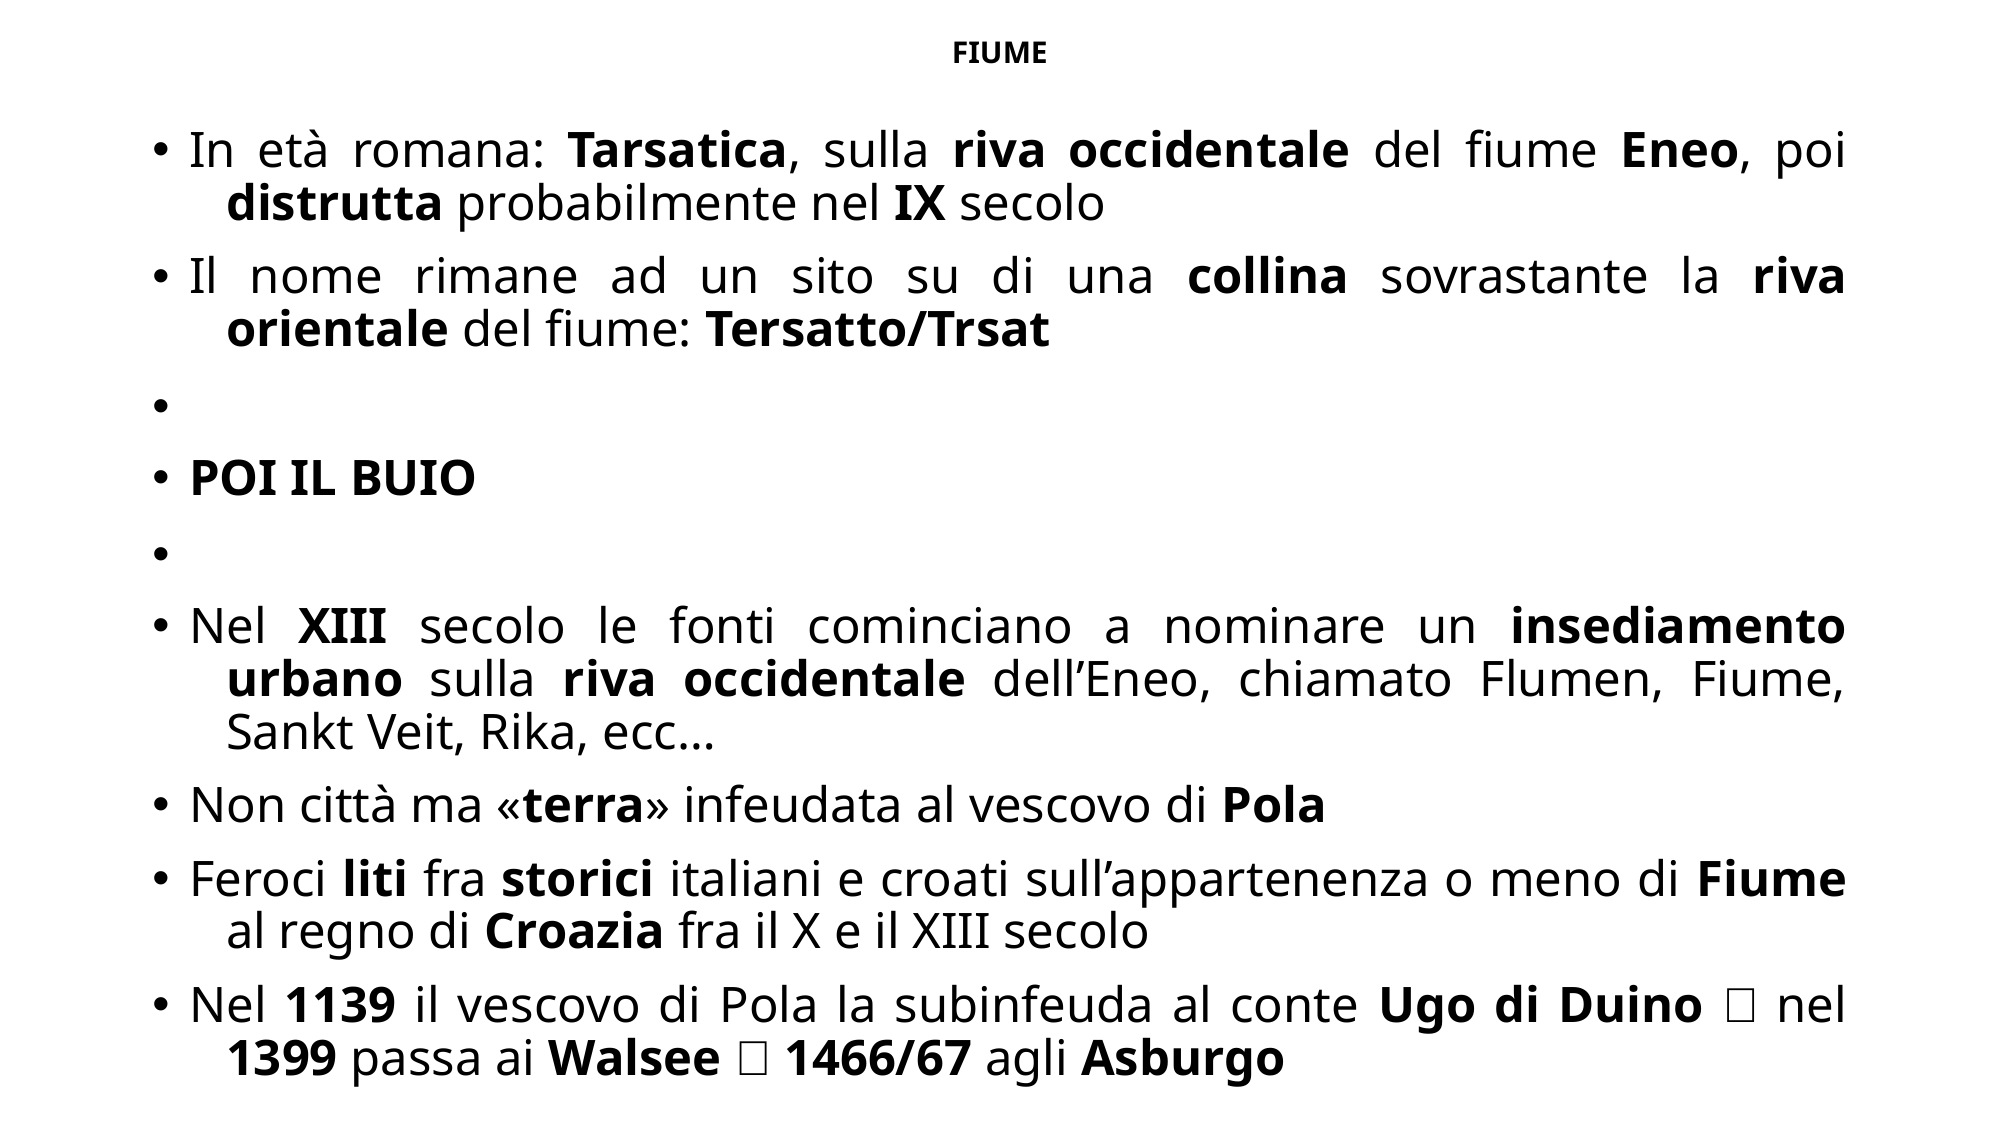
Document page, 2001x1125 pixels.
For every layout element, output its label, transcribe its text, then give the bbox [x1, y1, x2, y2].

title FIUME [137, 29, 1863, 78]
list In età romana: Tarsatica, sulla riva occidentale del fiume Eneo, poi distrutta probabilmente nel IX secolo Il nome rimane ad un sito su di una collina sovrastante la riva orientale del fiume: Tersatto/Trsat POI IL BUIO Nel XIII secolo le fonti cominciano a nominare un insediamento urbano sulla riva occidentale dell’Eneo, chiamato Flumen, Fiume, Sankt Veit, Rika, ecc… Non città ma «terra» infeudata al vescovo di Pola Feroci liti fra storici italiani e croati sull’appartenenza o meno di Fiume al regno di Croazia fra il X e il XIII secolo Nel 1139 il vescovo di Pola la subinfeuda al conte Ugo di Duino  nel 1399 passa ai Walsee  1466/67 agli Asburgo [137, 117, 1863, 1096]
